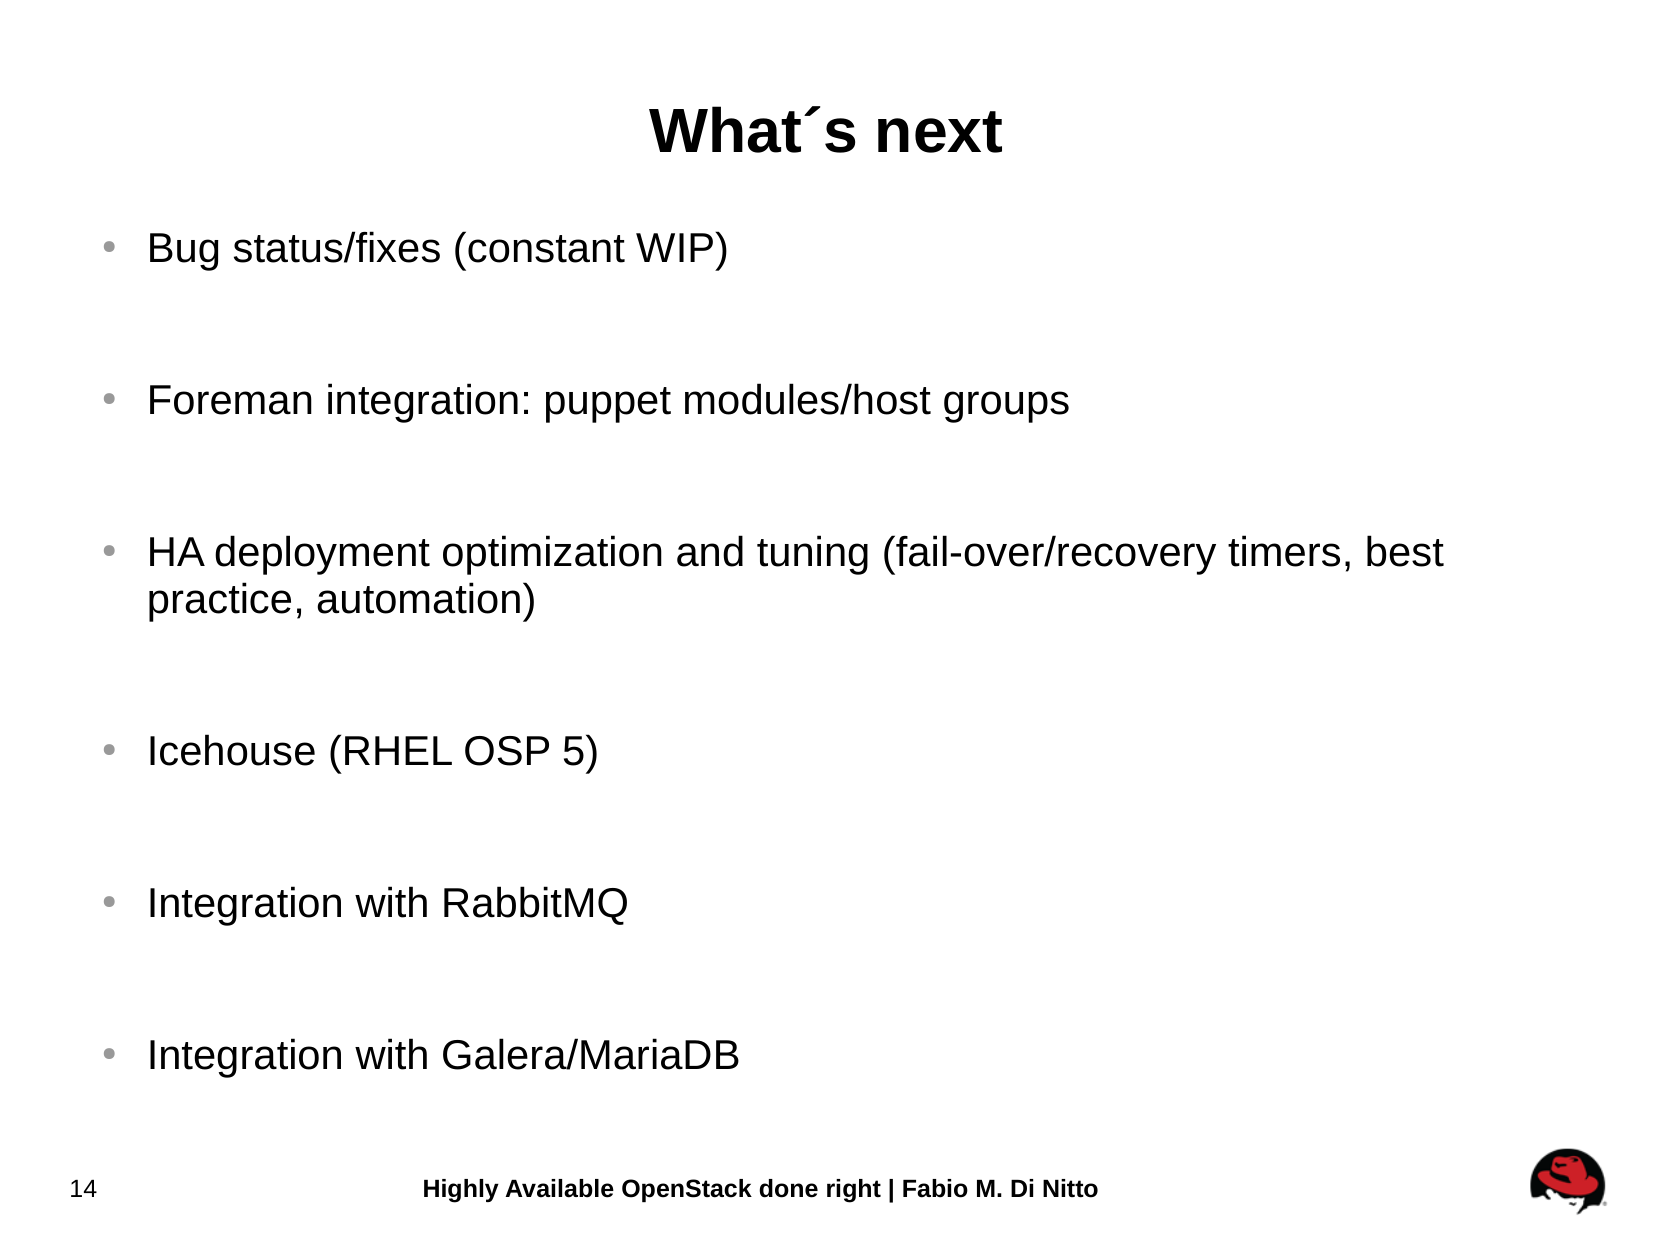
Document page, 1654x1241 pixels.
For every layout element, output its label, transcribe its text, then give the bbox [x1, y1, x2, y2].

list Bug status/fixes (constant WIP) Foreman integration: puppet modules/host groups HA deployment optimization and tuning (fail-over/recovery timers, best practice, automation) Icehouse (RHEL OSP 5) Integration with RabbitMQ Integration with Galera/MariaDB [86, 225, 1576, 1126]
title What´s next [82, 37, 1571, 226]
picture [1529, 1146, 1613, 1224]
